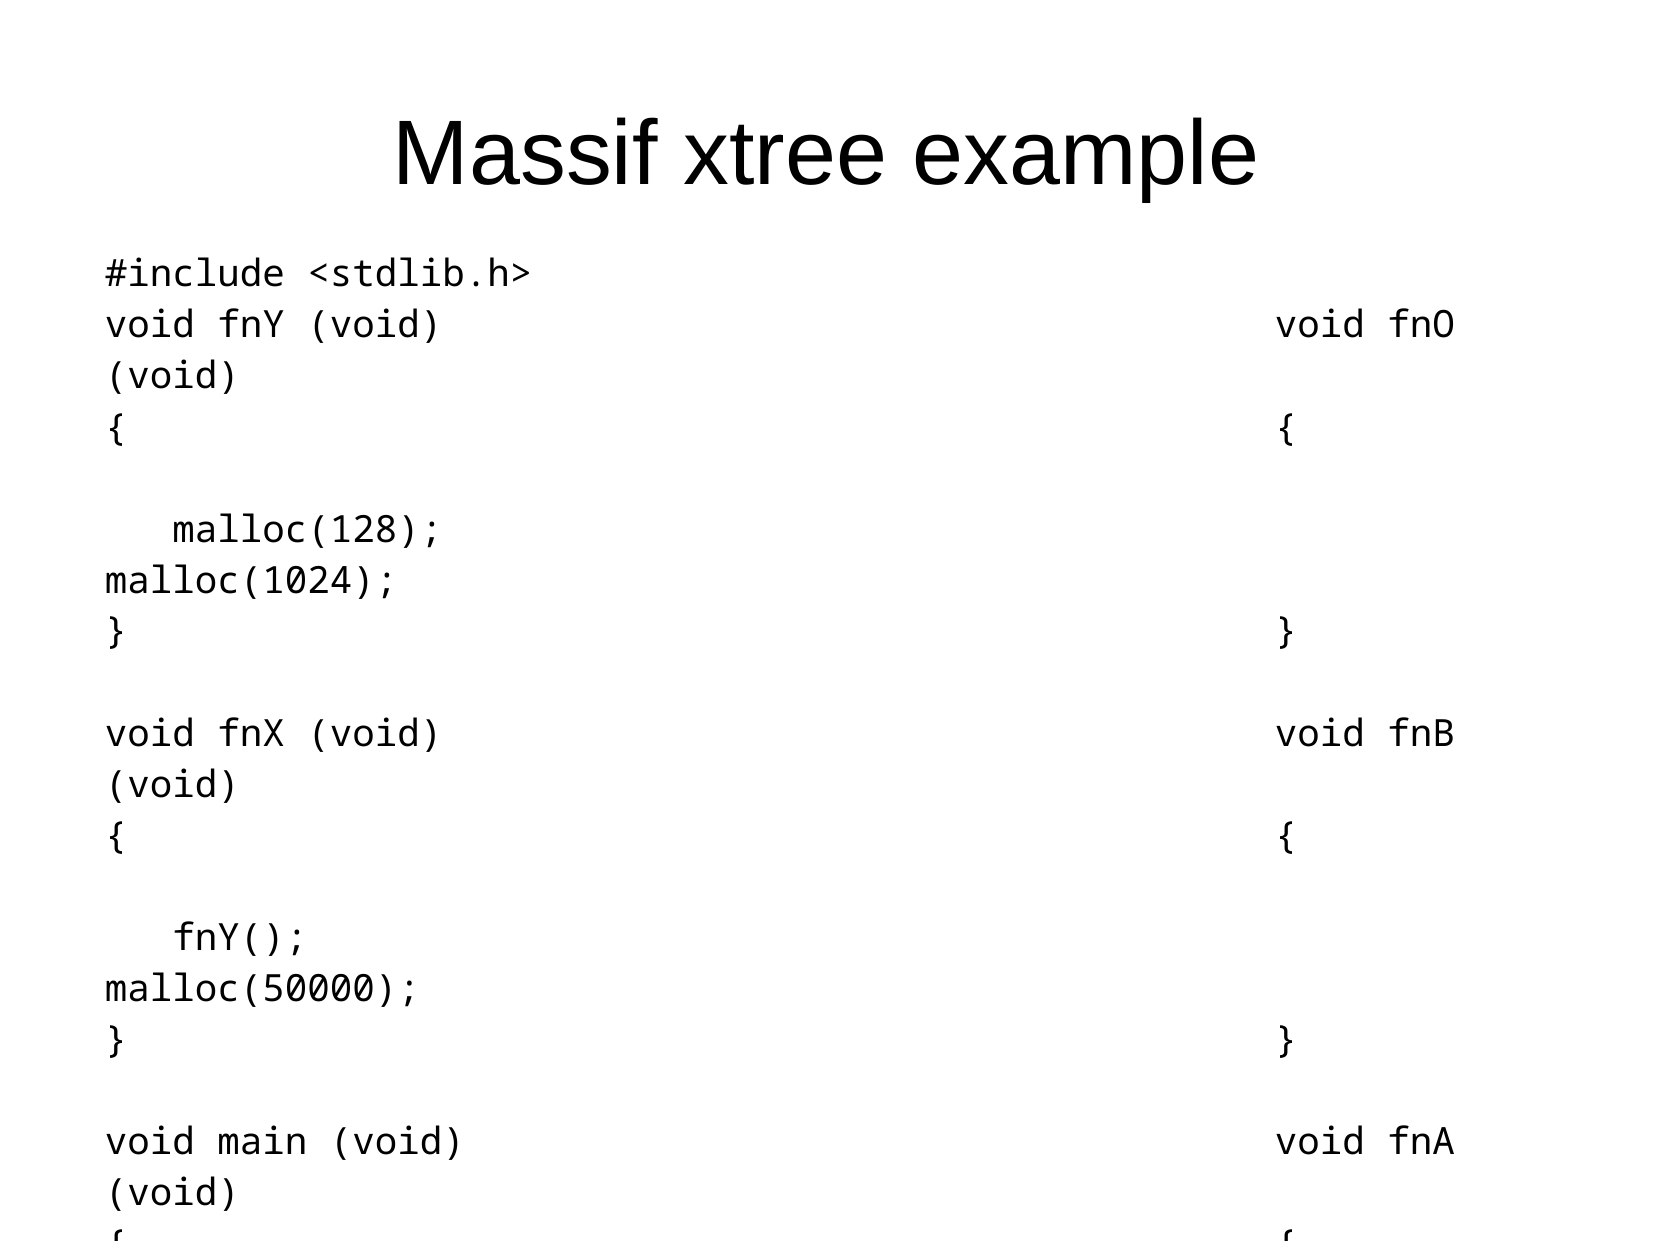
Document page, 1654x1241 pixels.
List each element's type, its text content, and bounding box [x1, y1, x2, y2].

title Massif xtree example [82, 49, 1571, 257]
text_box #include <stdlib.h> void fnY (void) void fnO (void) { { malloc(128); malloc(1024); } } void fnX (void) void fnB (void) { { fnY(); malloc(50000); } } void main (void) void fnA (void) { { fnX(); fnB(); fnA(); } fnO(); fnX(); } [90, 239, 1576, 1155]
